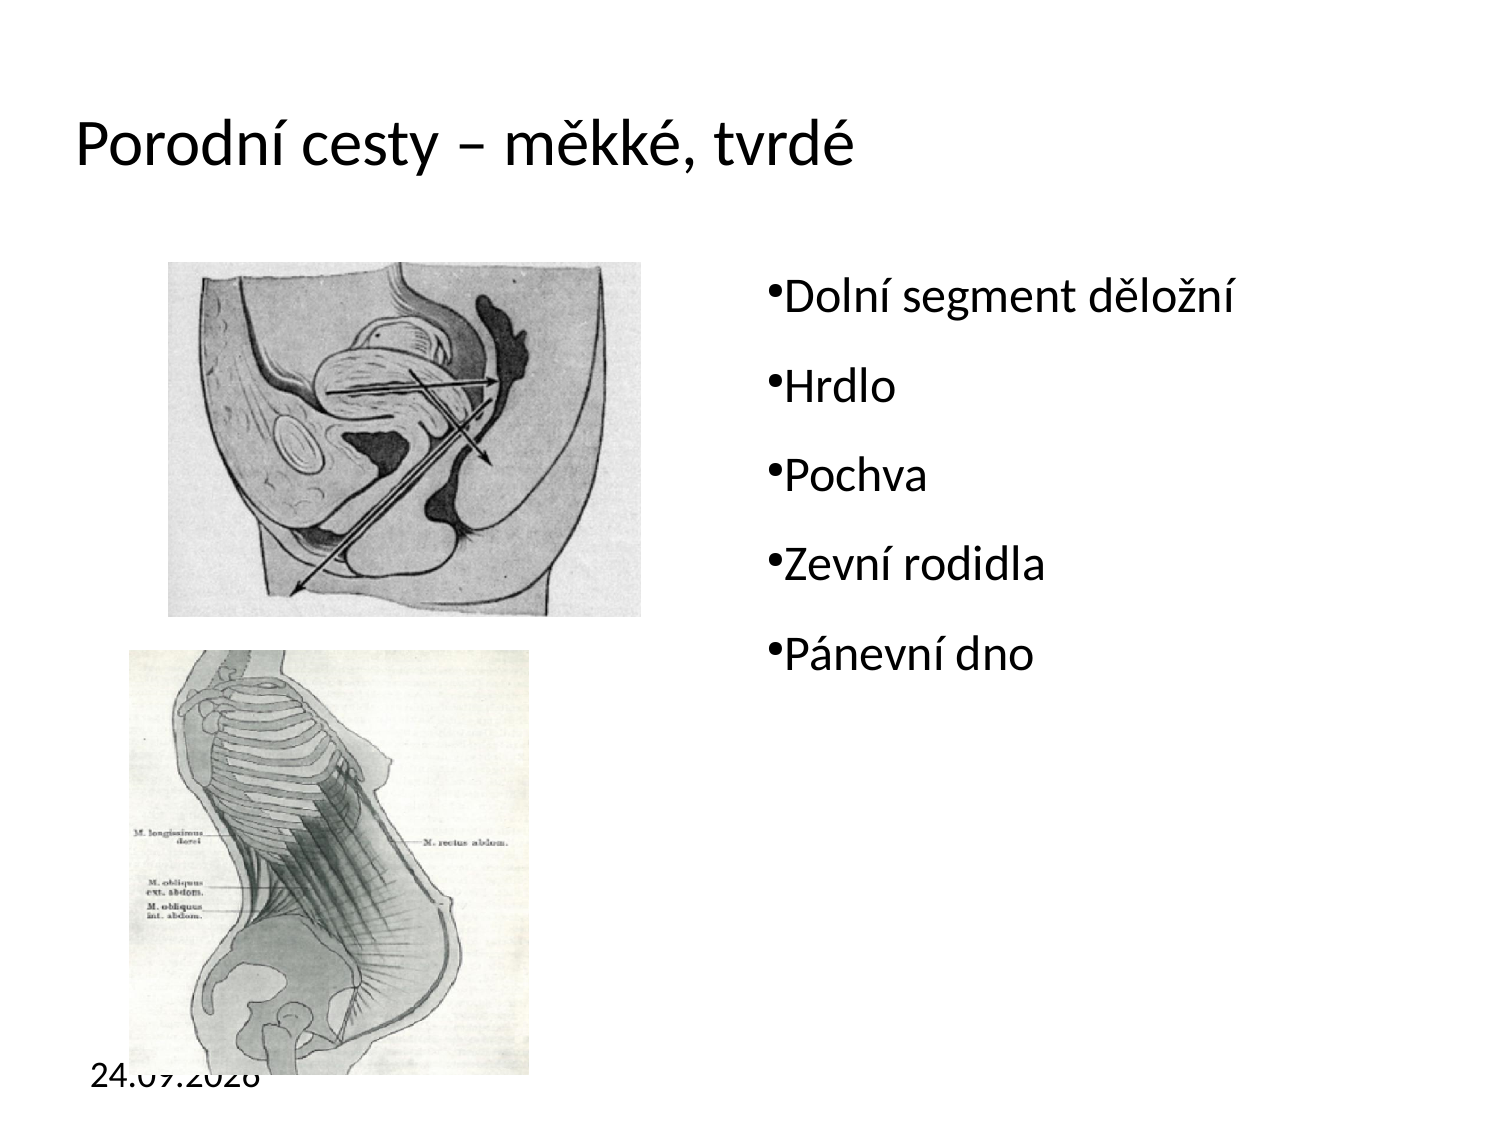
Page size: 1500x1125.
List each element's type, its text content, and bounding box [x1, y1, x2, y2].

title Porodní cesty – měkké, tvrdé [75, 44, 1425, 233]
list Dolní segment děložní Hrdlo Pochva Zevní rodidla Pánevní dno [766, 262, 1426, 1005]
text_box 29.09.2020 [75, 1042, 425, 1103]
picture [129, 650, 529, 1075]
picture [168, 262, 641, 617]
